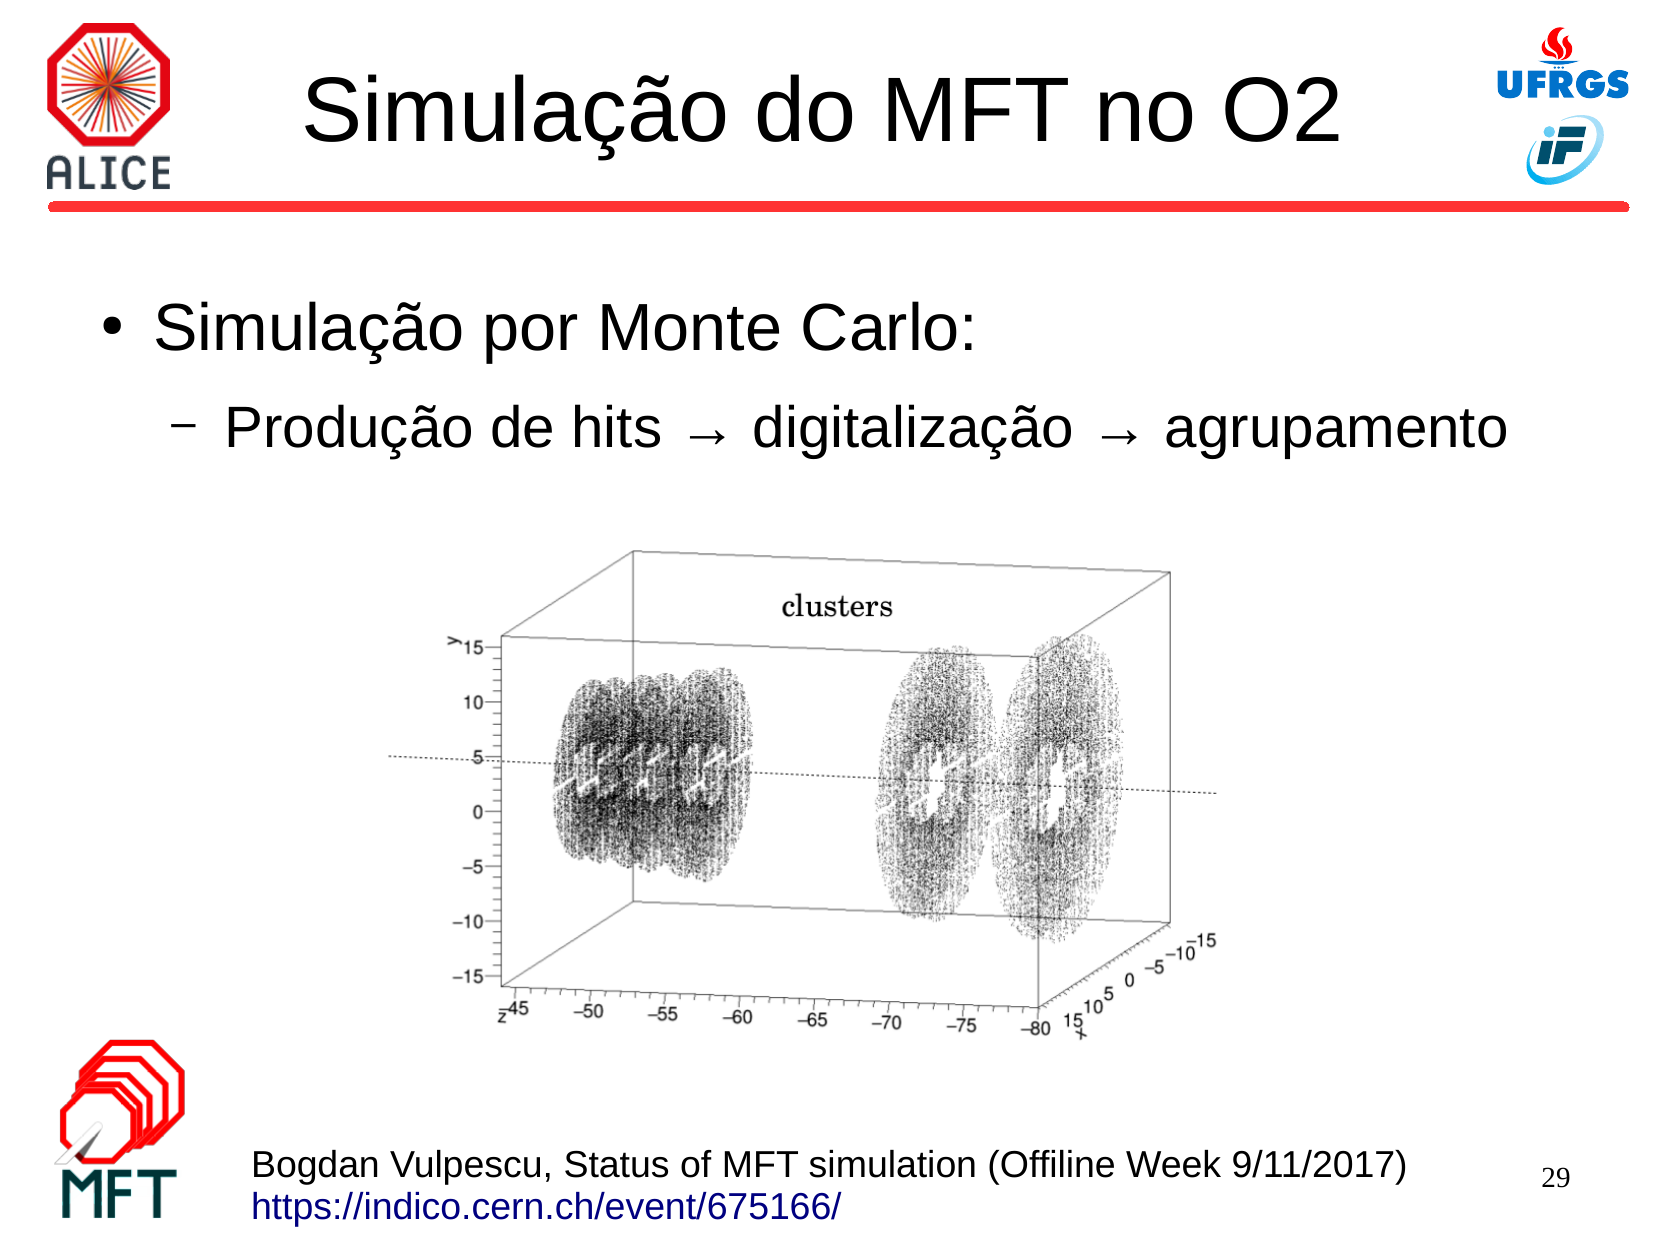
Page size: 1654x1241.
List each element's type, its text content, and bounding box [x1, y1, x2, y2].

picture [1526, 153, 1531, 162]
picture [372, 543, 1252, 1063]
title Simulação do MFT no O2 [193, 5, 1453, 213]
list Simulação por Monte Carlo: Produção de hits → digitalização → agrupamento [82, 290, 1571, 1010]
picture [1497, 27, 1629, 103]
text_box Bogdan Vulpescu, Status of MFT simulation (Offiline Week 9/11/2017) https://indico.cern.ch/event/675166/ [236, 1136, 1489, 1241]
picture [47, 1039, 193, 1220]
picture [1542, 176, 1558, 185]
picture [47, 23, 170, 190]
